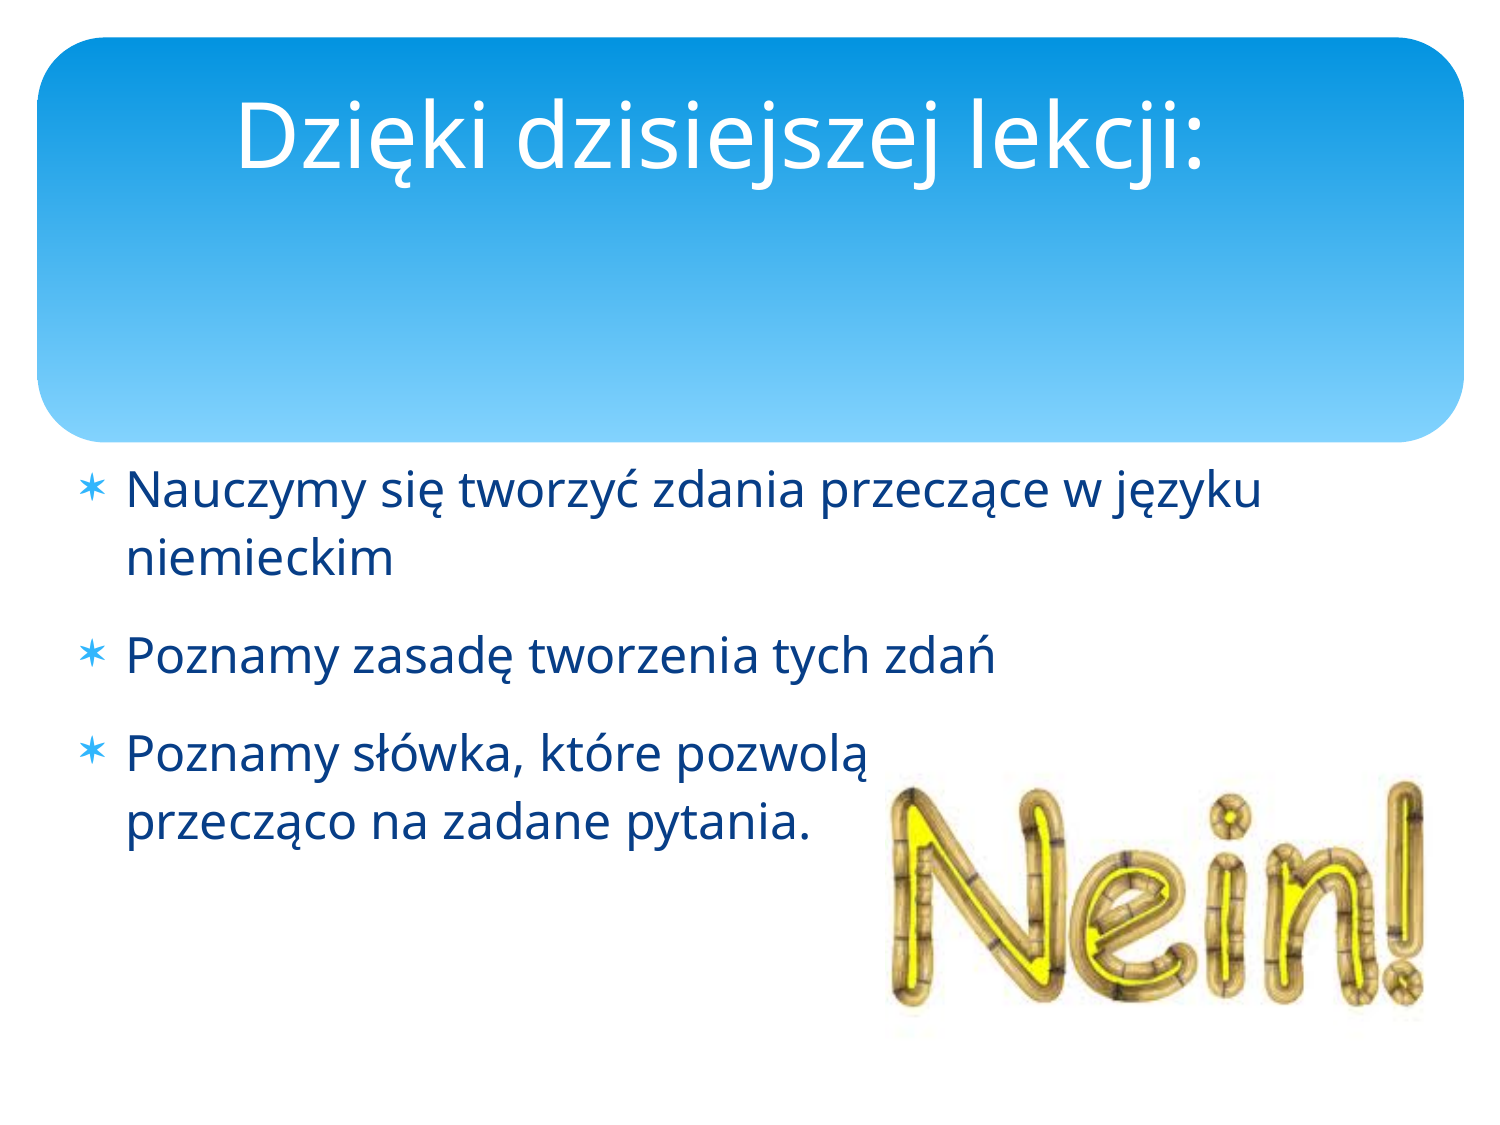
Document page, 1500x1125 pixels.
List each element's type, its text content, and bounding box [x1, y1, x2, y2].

title Dzięki dzisiejszej lekcji: [75, 55, 1425, 261]
list Nauczymy się tworzyć zdania przeczące w języku niemieckim Poznamy zasadę tworzenia tych zdań Poznamy słówka, które pozwolą nam odpowiedzieć przecząco na zadane pytania. [64, 438, 1447, 1012]
picture [885, 708, 1433, 1063]
